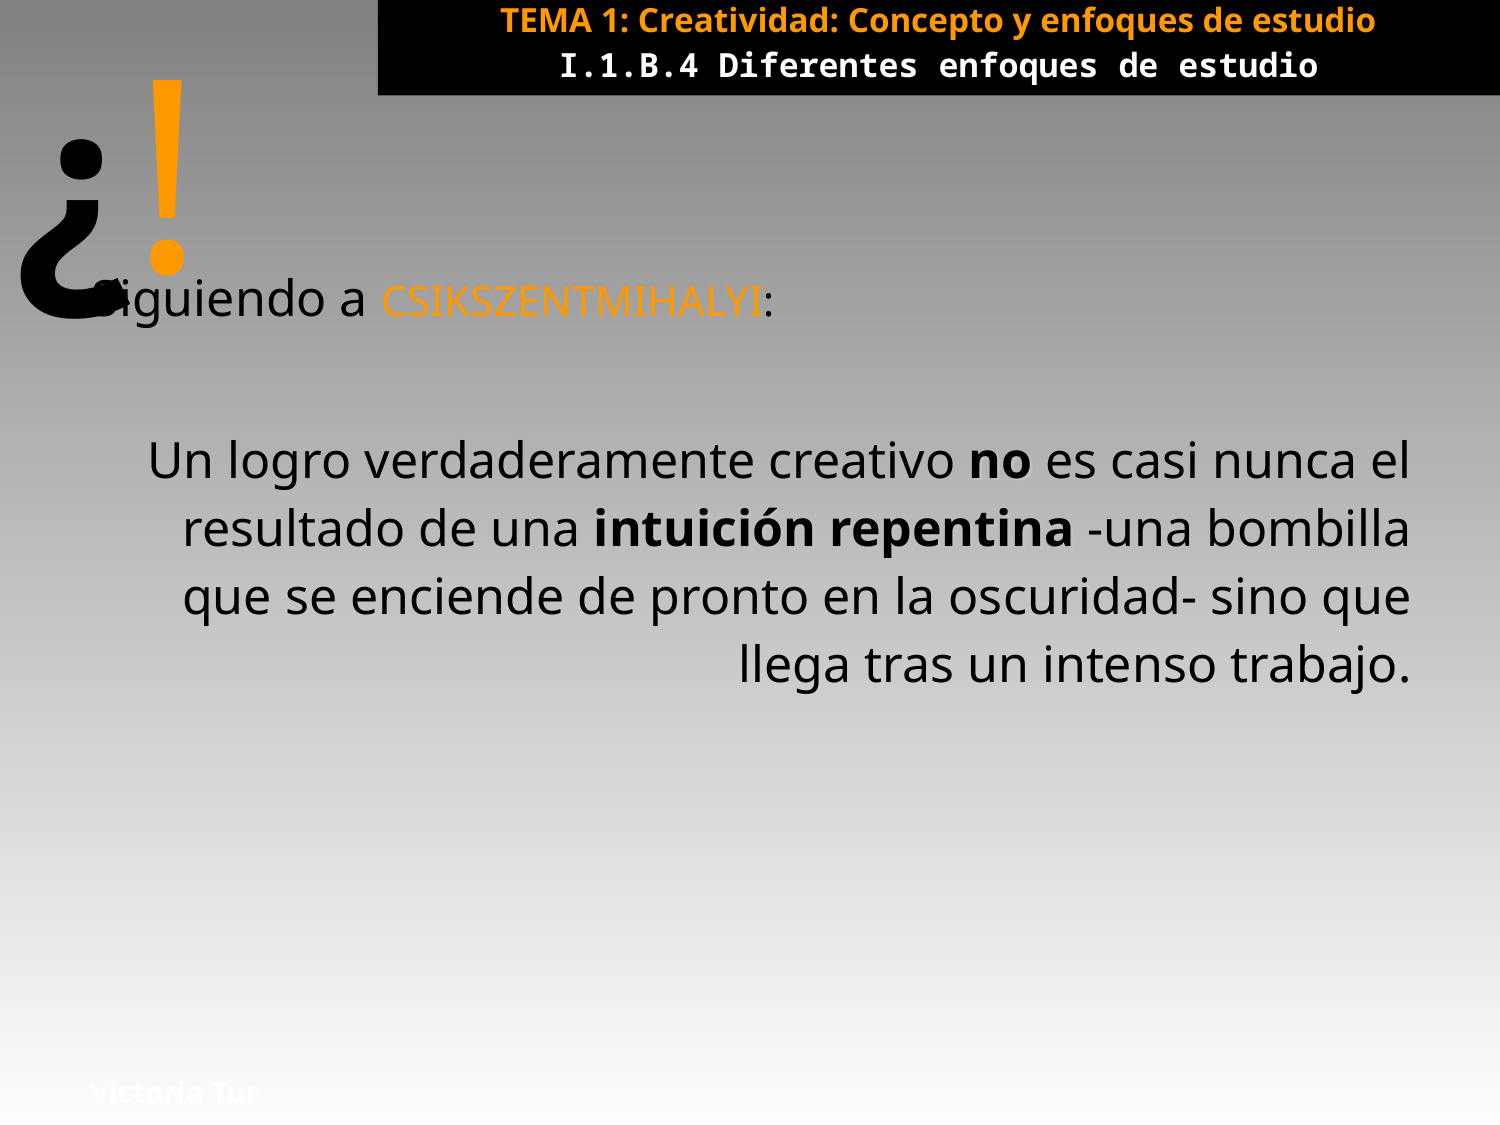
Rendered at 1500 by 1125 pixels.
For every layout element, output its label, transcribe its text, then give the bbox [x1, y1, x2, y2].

text_box TEMA 1: Creatividad: Concepto y enfoques de estudio I.1.B.4 Diferentes enfoques de estudio [377, 0, 1500, 96]
list Siguiendo a CSIKSZENTMIHALYI: Un logro verdaderamente creativo no es casi nunca el resultado de una intuición repentina -una bombilla que se enciende de pronto en la oscuridad- sino que llega tras un intenso trabajo. [76, 255, 1427, 998]
